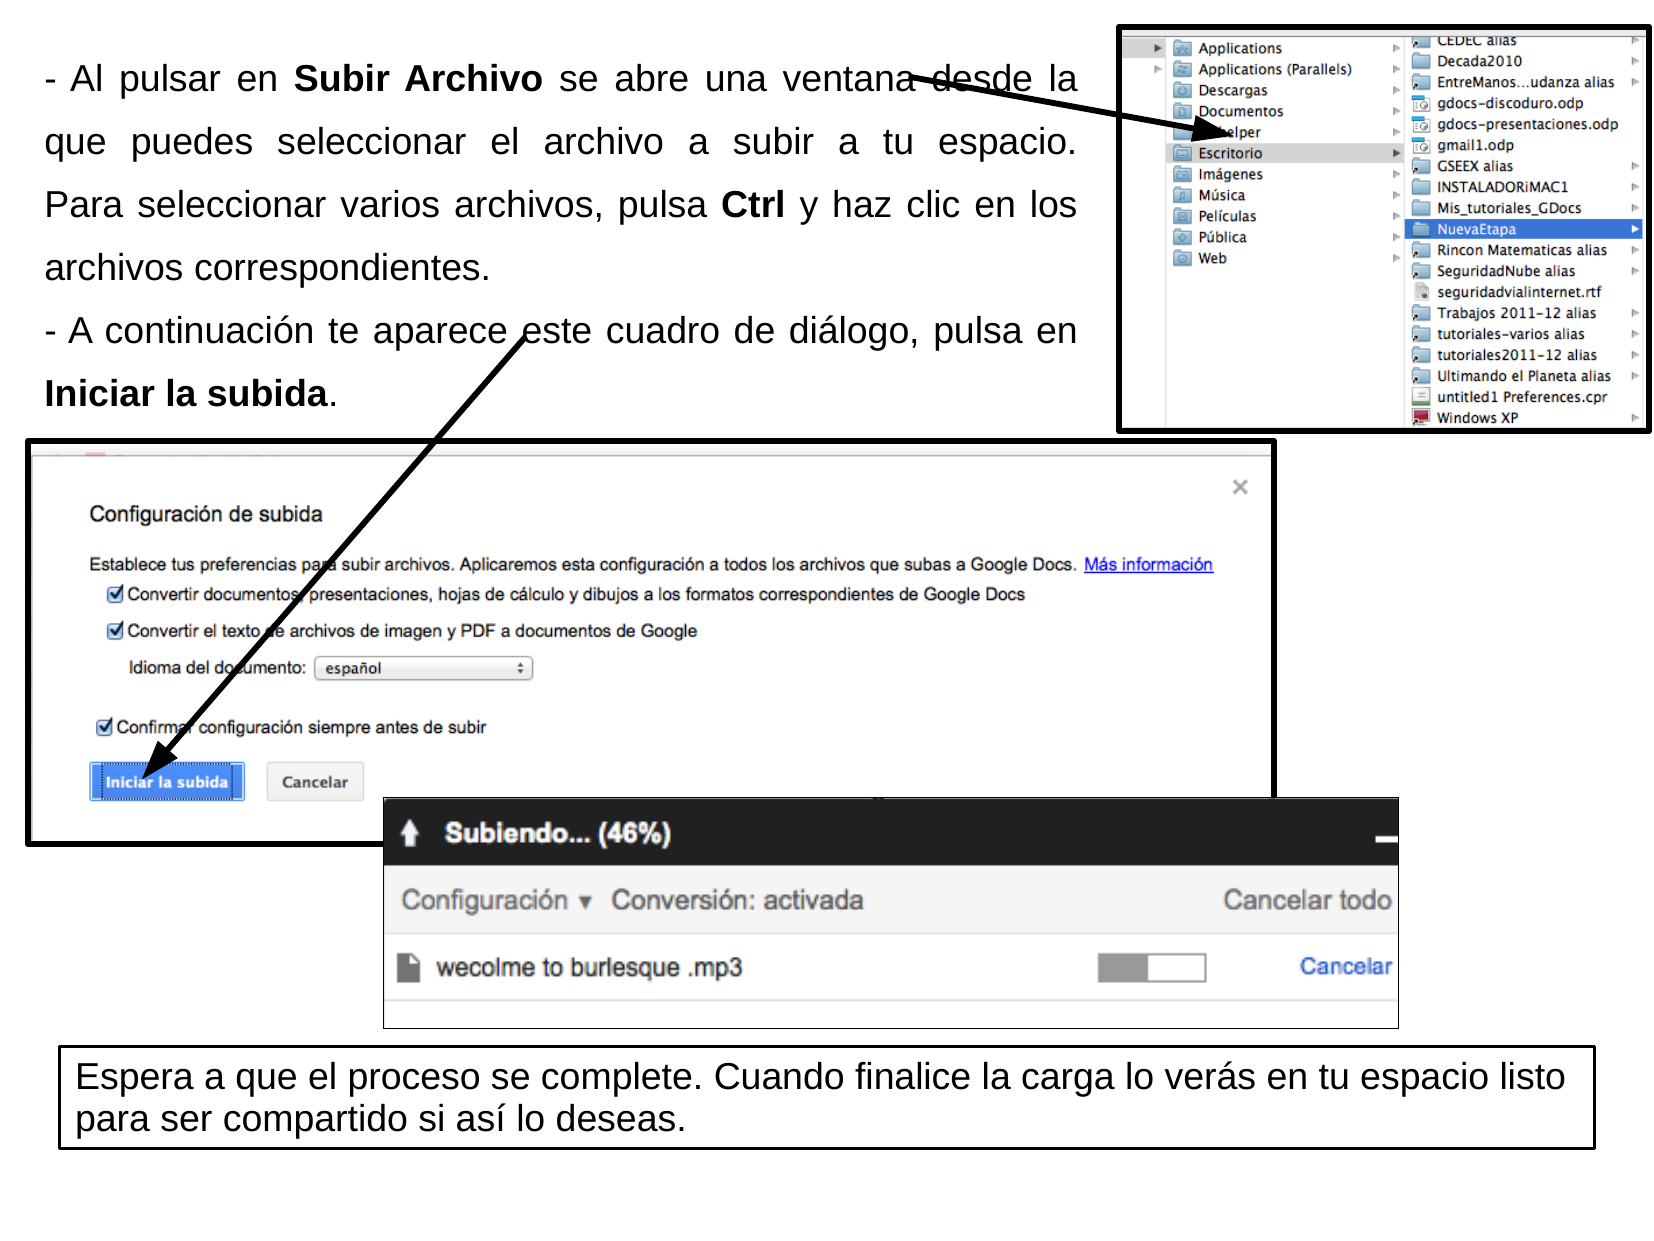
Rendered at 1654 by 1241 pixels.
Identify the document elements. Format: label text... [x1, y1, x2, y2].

text_box Espera a que el proceso se complete. Cuando finalice la carga lo verás en tu espacio listo para ser compartido si así lo deseas. [59, 1046, 1595, 1149]
picture [1122, 29, 1647, 429]
text_box - Al pulsar en Subir Archivo se abre una ventana desde la que puedes seleccionar el archivo a subir a tu espacio. Para seleccionar varios archivos, pulsa Ctrl y haz clic en los archivos correspondientes. - A continuación te aparece este cuadro de diálogo, pulsa en Iniciar la subida. [29, 29, 1093, 438]
picture [30, 443, 1399, 1029]
